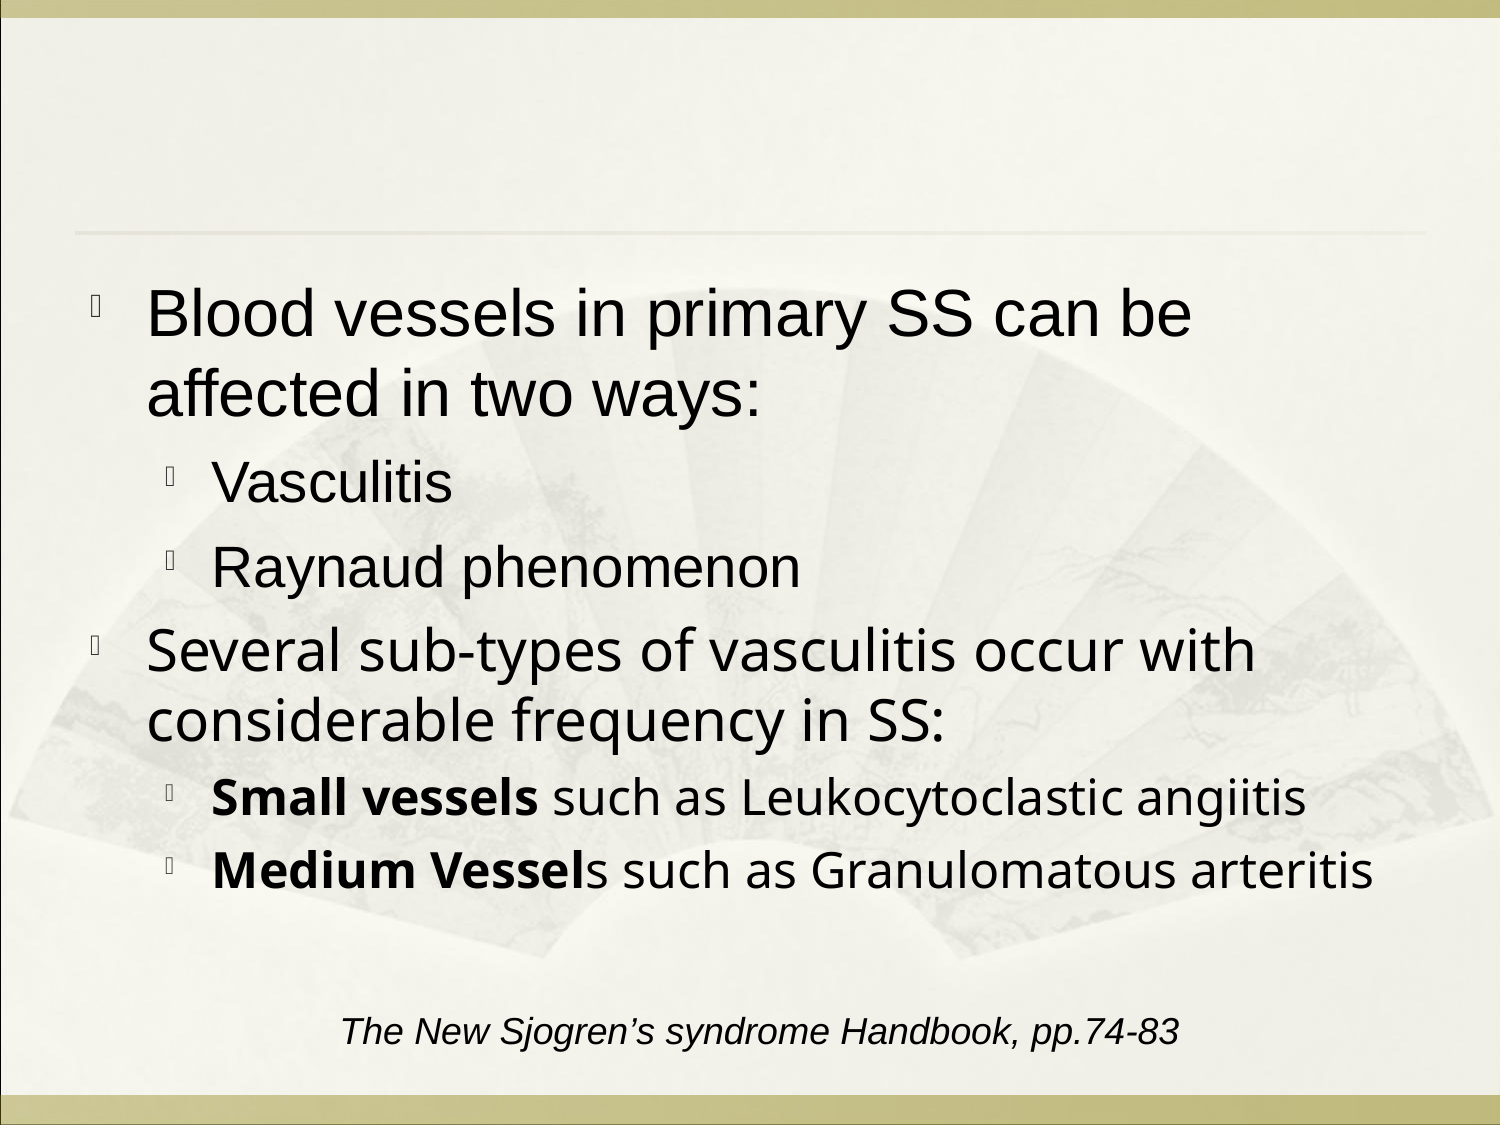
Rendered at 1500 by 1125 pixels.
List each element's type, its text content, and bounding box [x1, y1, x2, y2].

picture [0, 18, 1500, 1095]
list Blood vessels in primary SS can be affected in two ways: Vasculitis Raynaud phenomenon Several sub-types of vasculitis occur with considerable frequency in SS: Small vessels such as Leukocytoclastic angiitis Medium Vessels such as Granulomatous arteritis [75, 262, 1426, 1032]
text_box The New Sjogren’s syndrome Handbook, pp.74-83 [324, 999, 1471, 1105]
